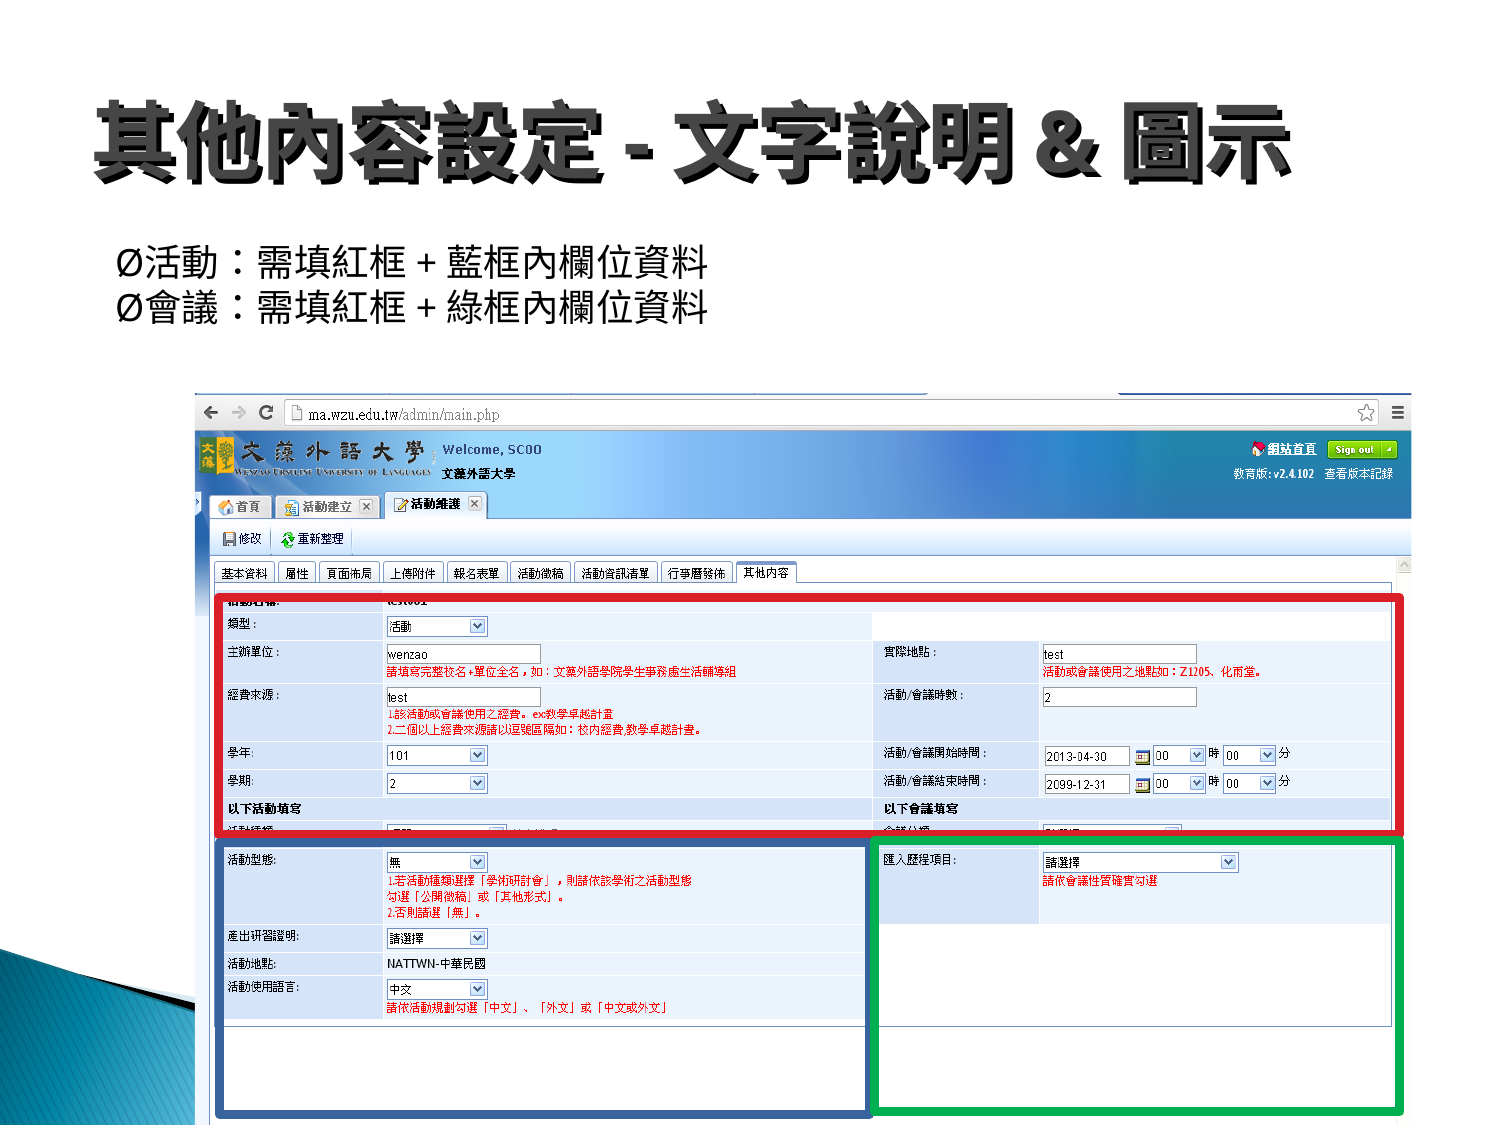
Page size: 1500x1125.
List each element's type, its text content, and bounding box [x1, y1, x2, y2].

title 其他內容設定-文字說明&圖示 [75, 45, 1426, 233]
text_box 活動：需填紅框+藍框內欄位資料 會議：需填紅框+綠框內欄位資料 [100, 231, 1294, 338]
picture [194, 393, 1412, 1125]
